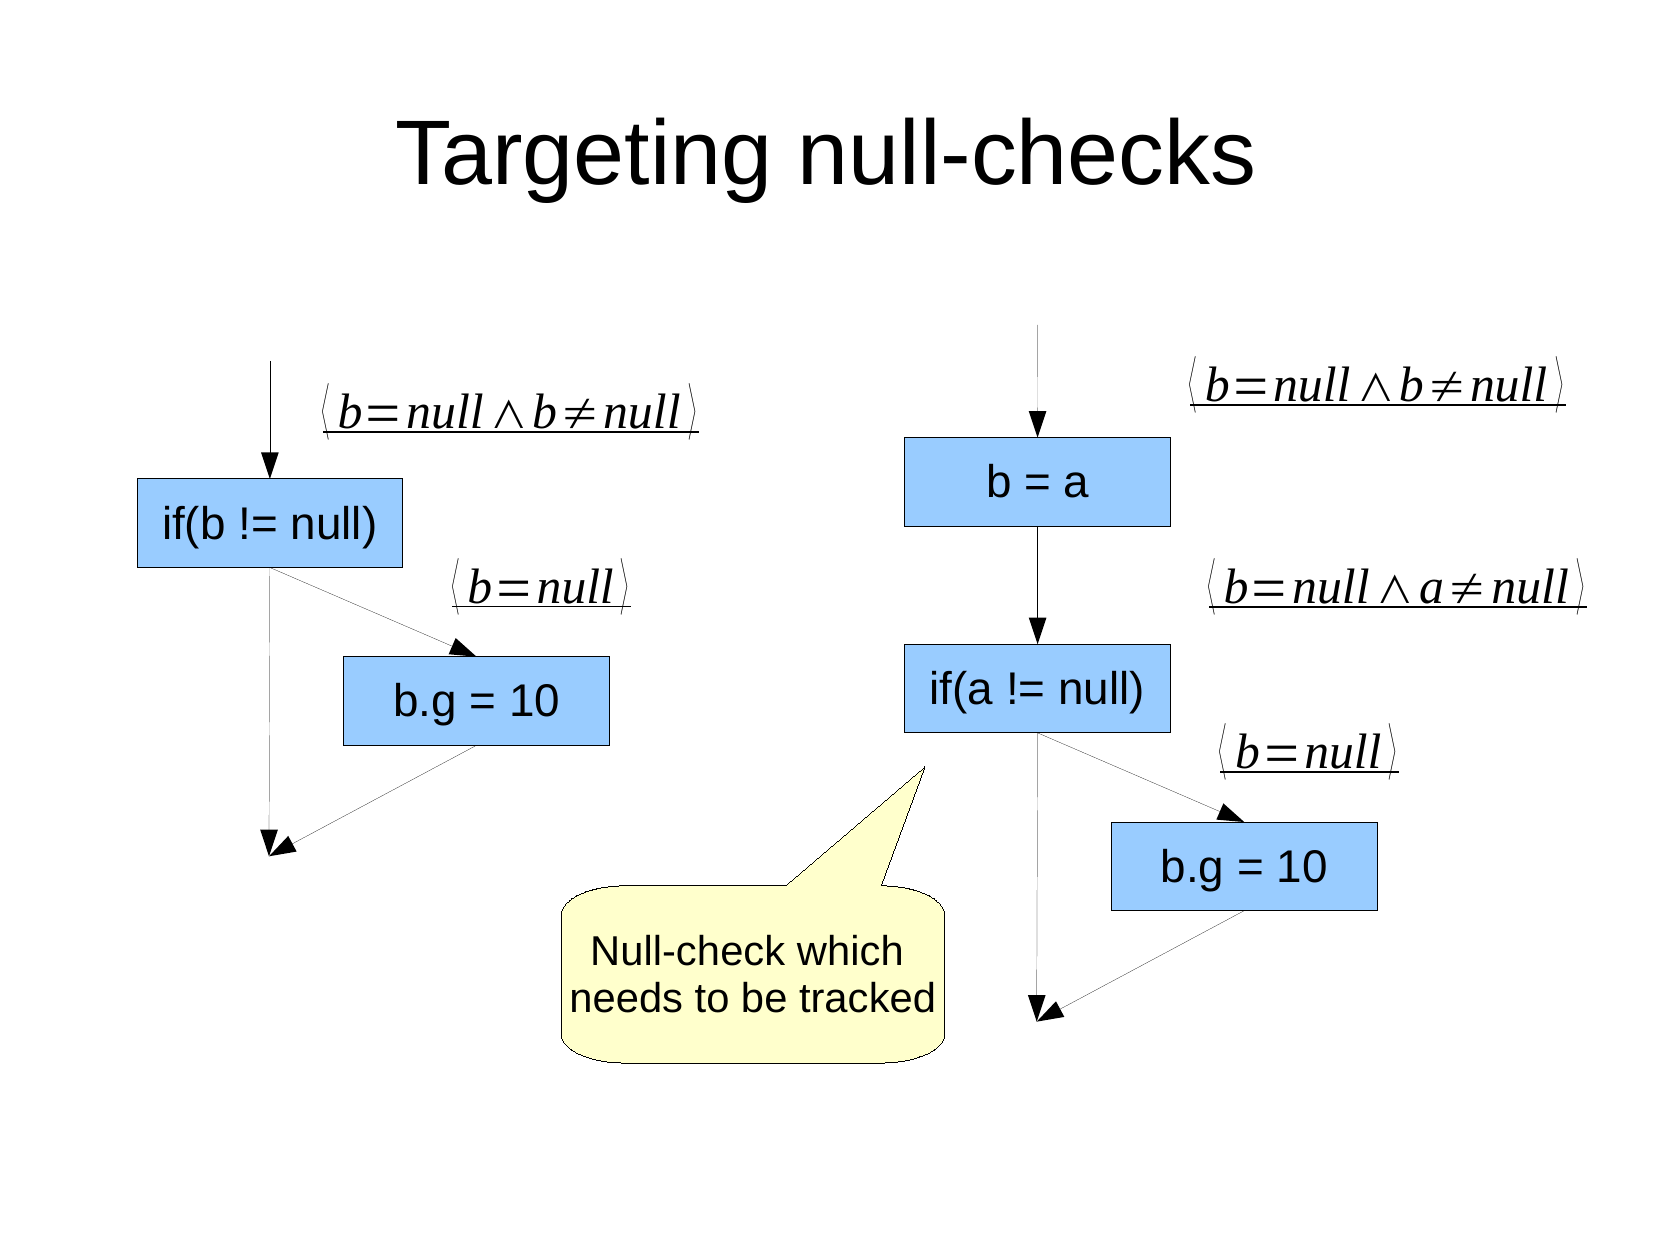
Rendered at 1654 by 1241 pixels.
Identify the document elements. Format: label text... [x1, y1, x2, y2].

text_box Null-check which needs to be tracked [561, 766, 945, 1064]
chart [1181, 354, 1574, 416]
title Targeting null-checks [82, 49, 1571, 257]
chart [1200, 556, 1595, 618]
chart [443, 556, 639, 618]
text_box b.g = 10 [1111, 822, 1378, 911]
chart [314, 381, 708, 443]
text_box b.g = 10 [343, 656, 610, 746]
text_box if(b != null) [137, 478, 403, 568]
text_box if(a != null) [904, 644, 1171, 733]
text_box b = a [904, 437, 1171, 527]
chart [1211, 721, 1407, 783]
